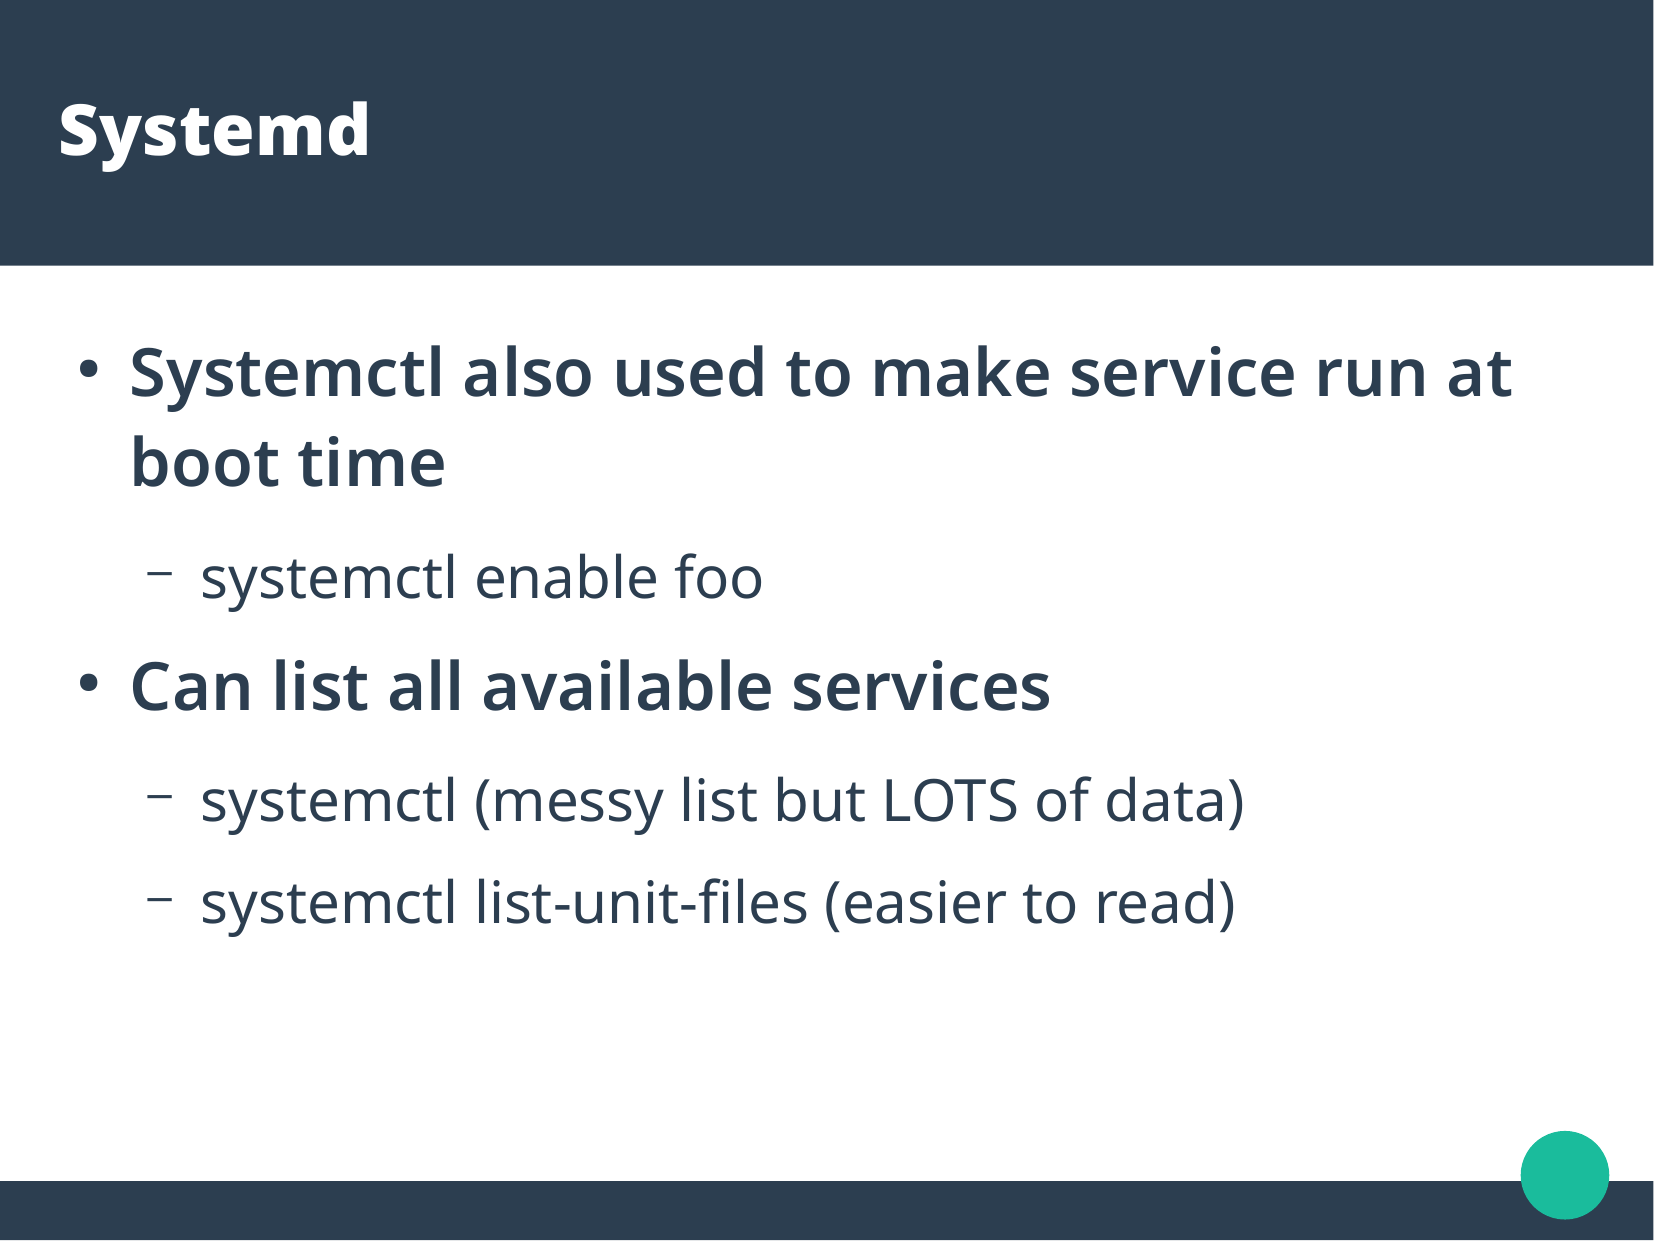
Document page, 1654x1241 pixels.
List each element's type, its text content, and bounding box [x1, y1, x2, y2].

list Systemctl also used to make service run at boot time systemctl enable foo Can list all available services systemctl (messy list but LOTS of data) systemctl list-unit-files (easier to read) [59, 324, 1595, 1152]
title Systemd [59, 49, 1595, 207]
